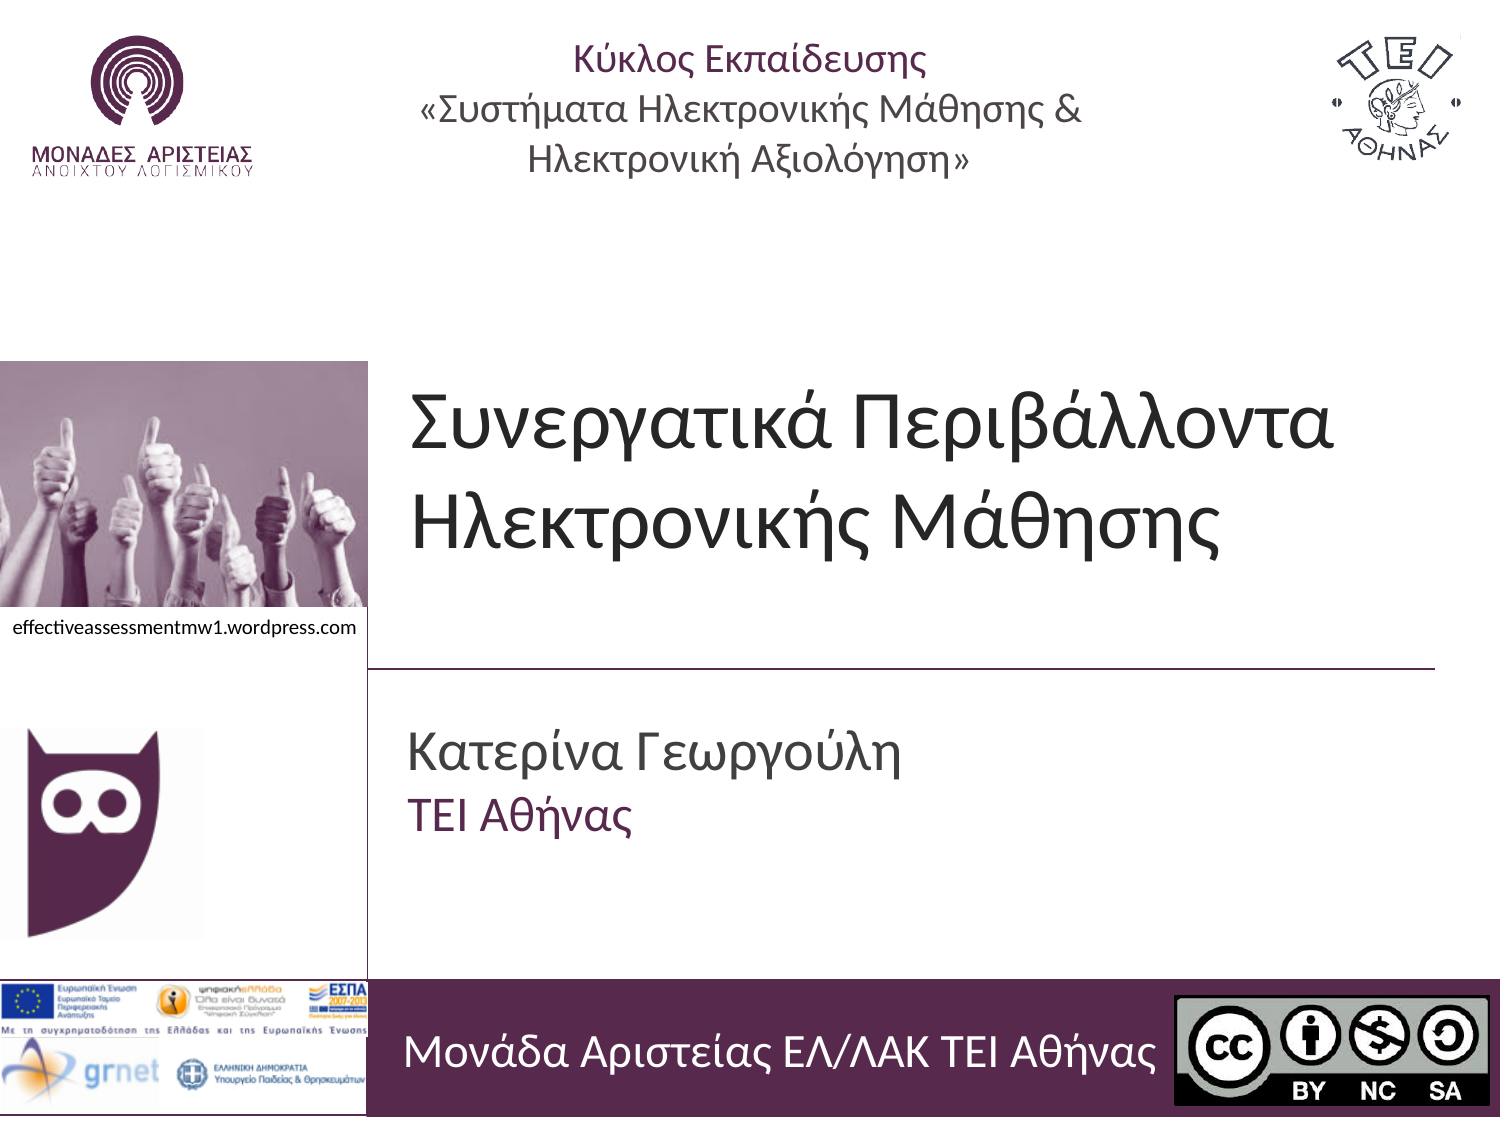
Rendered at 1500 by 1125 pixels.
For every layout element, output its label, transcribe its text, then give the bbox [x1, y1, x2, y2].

subtitle Μονάδα Αριστείας ΕΛ/ΛΑΚ ΤΕΙ Αθήνας [387, 992, 1488, 1105]
picture [31, 36, 253, 177]
picture [175, 1057, 366, 1092]
text_box Κατερίνα Γεωργούλη ΤΕΙ Αθήνας [392, 704, 1455, 963]
picture [0, 982, 368, 1113]
picture [1174, 995, 1490, 1106]
picture [0, 727, 204, 939]
text_box effectiveassessmentmw1.wordpress.com [0, 606, 372, 646]
picture [0, 361, 368, 606]
text_box Κύκλος Εκπαίδευσης «Συστήματα Ηλεκτρονικής Μάθησης & Ηλεκτρονική Αξιολόγηση» [280, 22, 1220, 190]
title Συνεργατικά Περιβάλλοντα Ηλεκτρονικής Μάθησης [395, 357, 1459, 658]
picture [1331, 35, 1461, 167]
